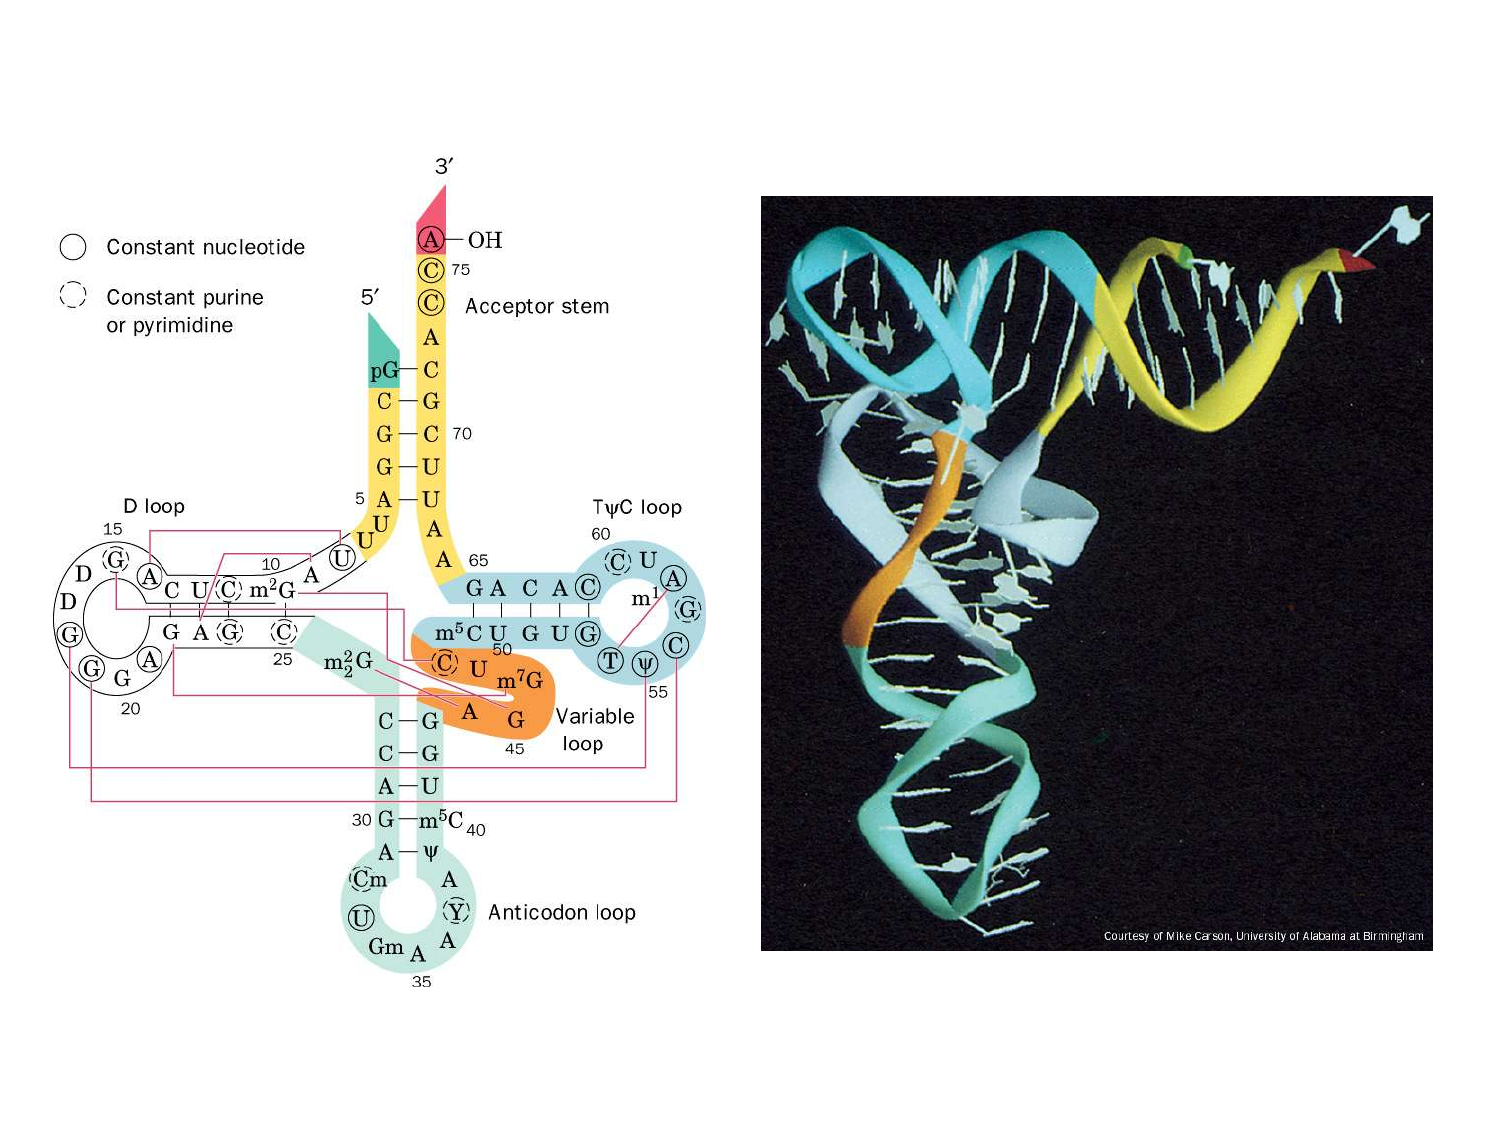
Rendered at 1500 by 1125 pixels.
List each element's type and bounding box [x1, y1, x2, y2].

picture [761, 196, 1433, 951]
picture [53, 148, 706, 987]
